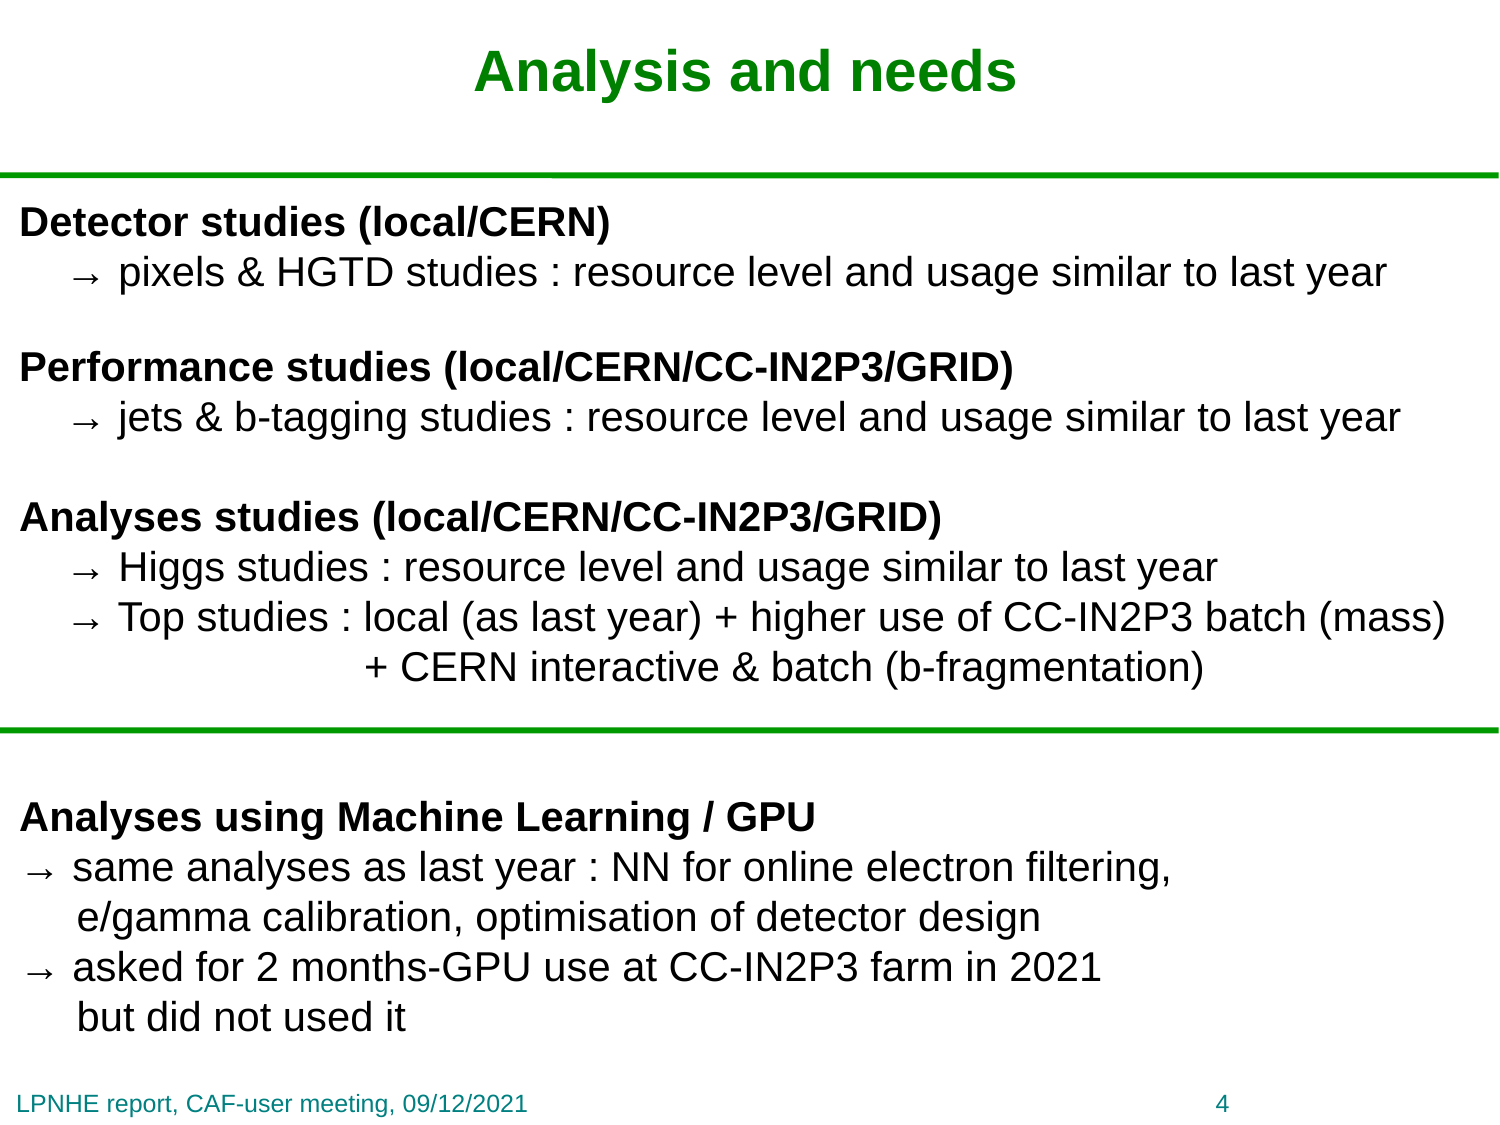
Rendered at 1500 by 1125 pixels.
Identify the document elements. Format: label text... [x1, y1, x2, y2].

text_box Analysis and needs [5, 27, 1500, 158]
text_box Detector studies (local/CERN) → pixels & HGTD studies : resource level and usage similar to last year Performance studies (local/CERN/CC-IN2P3/GRID) → jets & b-tagging studies : resource level and usage similar to last year Analyses studies (local/CERN/CC-IN2P3/GRID) → Higgs studies : resource level and usage similar to last year → Top studies : local (as last year) + higher use of CC-IN2P3 batch (mass) + CERN interactive & batch (b-fragmentation) Analyses using Machine Learning / GPU → same analyses as last year : NN for online electron filtering, e/gamma calibration, optimisation of detector design → asked for 2 months-GPU use at CC-IN2P3 farm in 2021 but did not used it [4, 187, 1500, 930]
